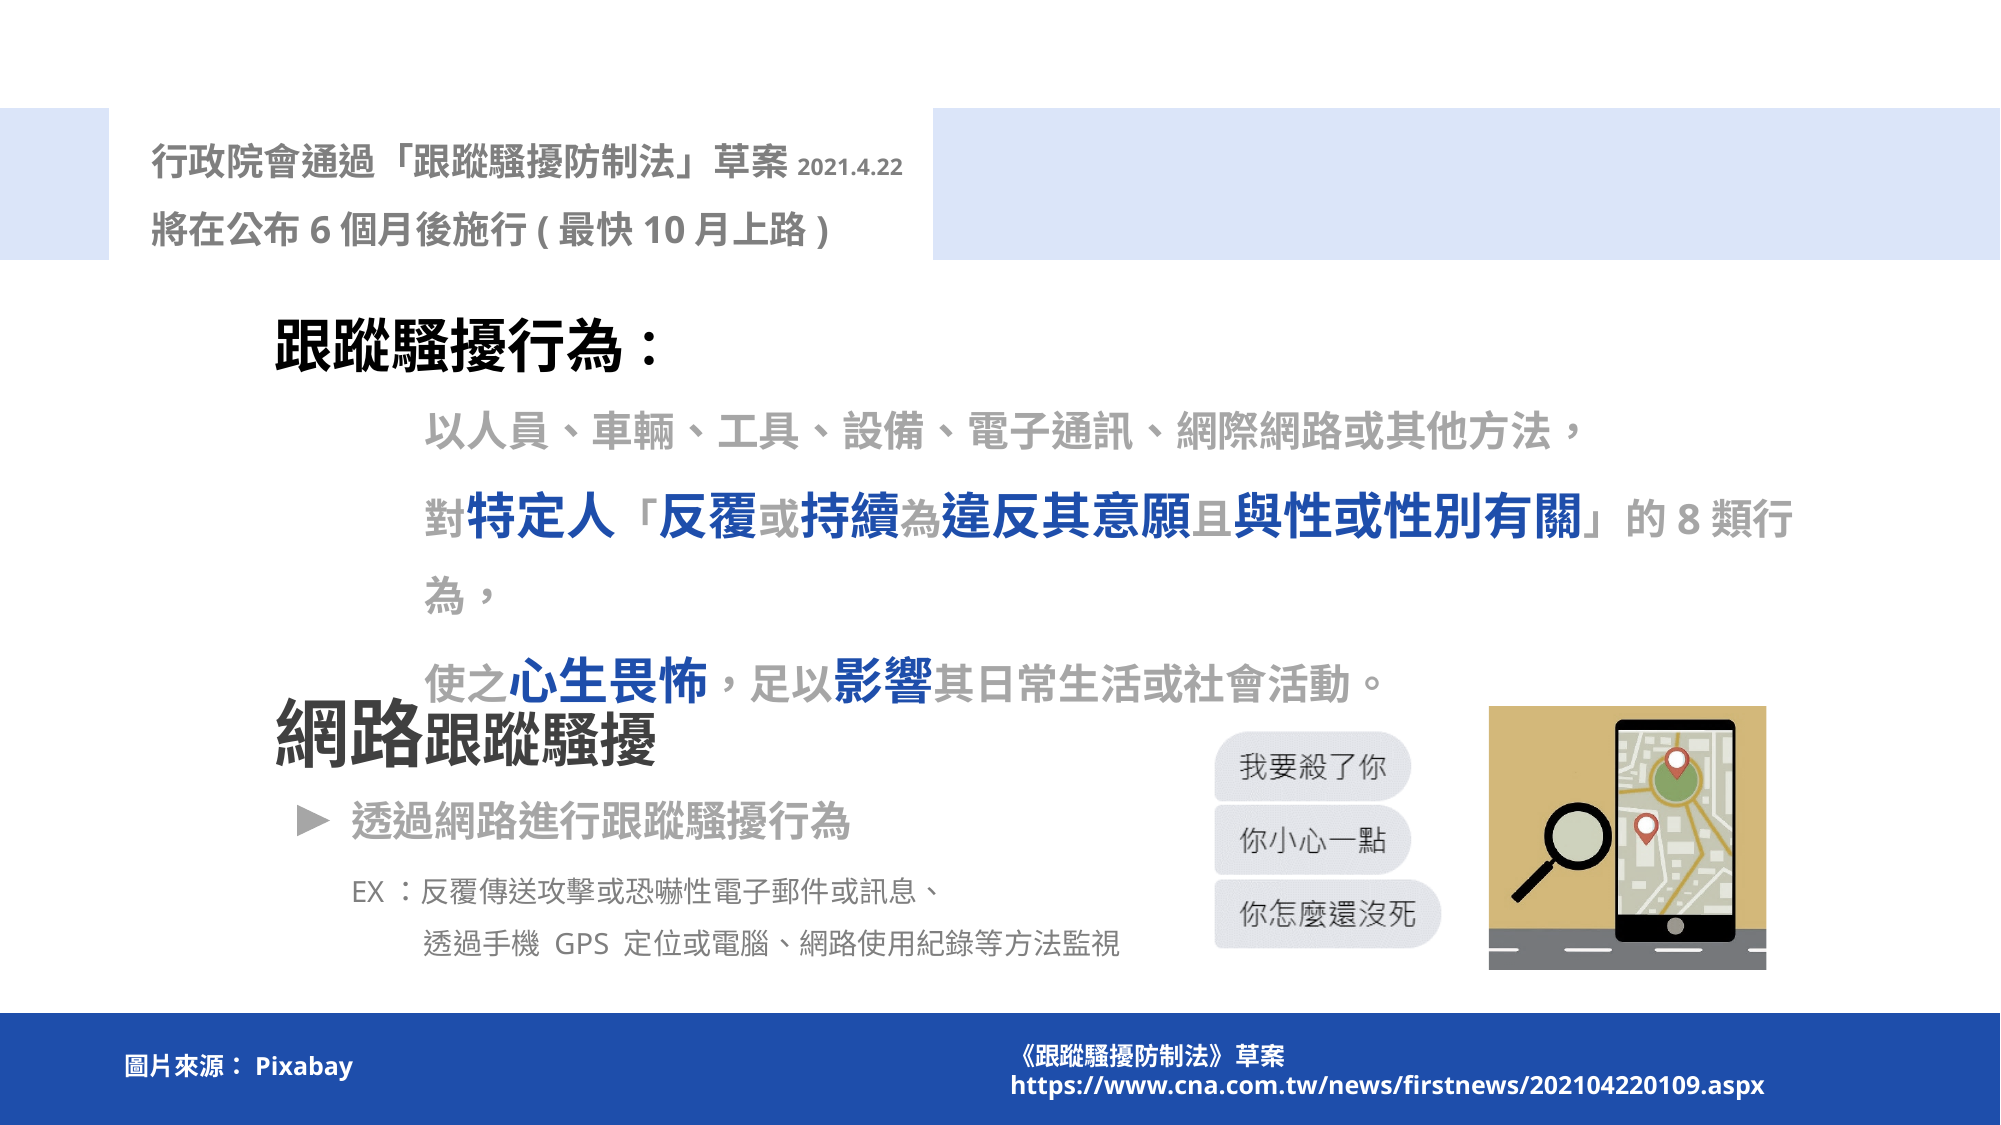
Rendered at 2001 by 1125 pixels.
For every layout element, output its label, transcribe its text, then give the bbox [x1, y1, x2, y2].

text_box [0, 0, 2000, 1013]
text_box 圖片來源：Pixabay [109, 1043, 368, 1088]
text_box 行政院會通過「跟蹤騷擾防制法」草案2021.4.22 將在公布6個月後施行(最快10月上路) [136, 108, 933, 258]
text_box 跟蹤騷擾行為： 以人員、車輛、工具、設備、電子通訊、網際網路或其他方法， 對特定人「反覆或持續為違反其意願且與性或性別有關」的8類行為， 使之心生畏怖，足以影響其日常生活或社會活動。 [260, 267, 1832, 717]
text_box 《跟蹤騷擾防制法》草案 https://www.cna.com.tw/news/firstnews/202104220109.aspx [995, 1032, 1781, 1107]
text_box 透過網路進行跟蹤騷擾行為 [336, 787, 872, 848]
picture [1204, 706, 1767, 970]
text_box 網路跟蹤騷擾 [260, 679, 673, 784]
text_box EX：反覆傳送攻擊或恐嚇性電子郵件或訊息、 透過手機 GPS 定位或電腦、網路使用紀錄等方法監視 [336, 848, 1168, 968]
